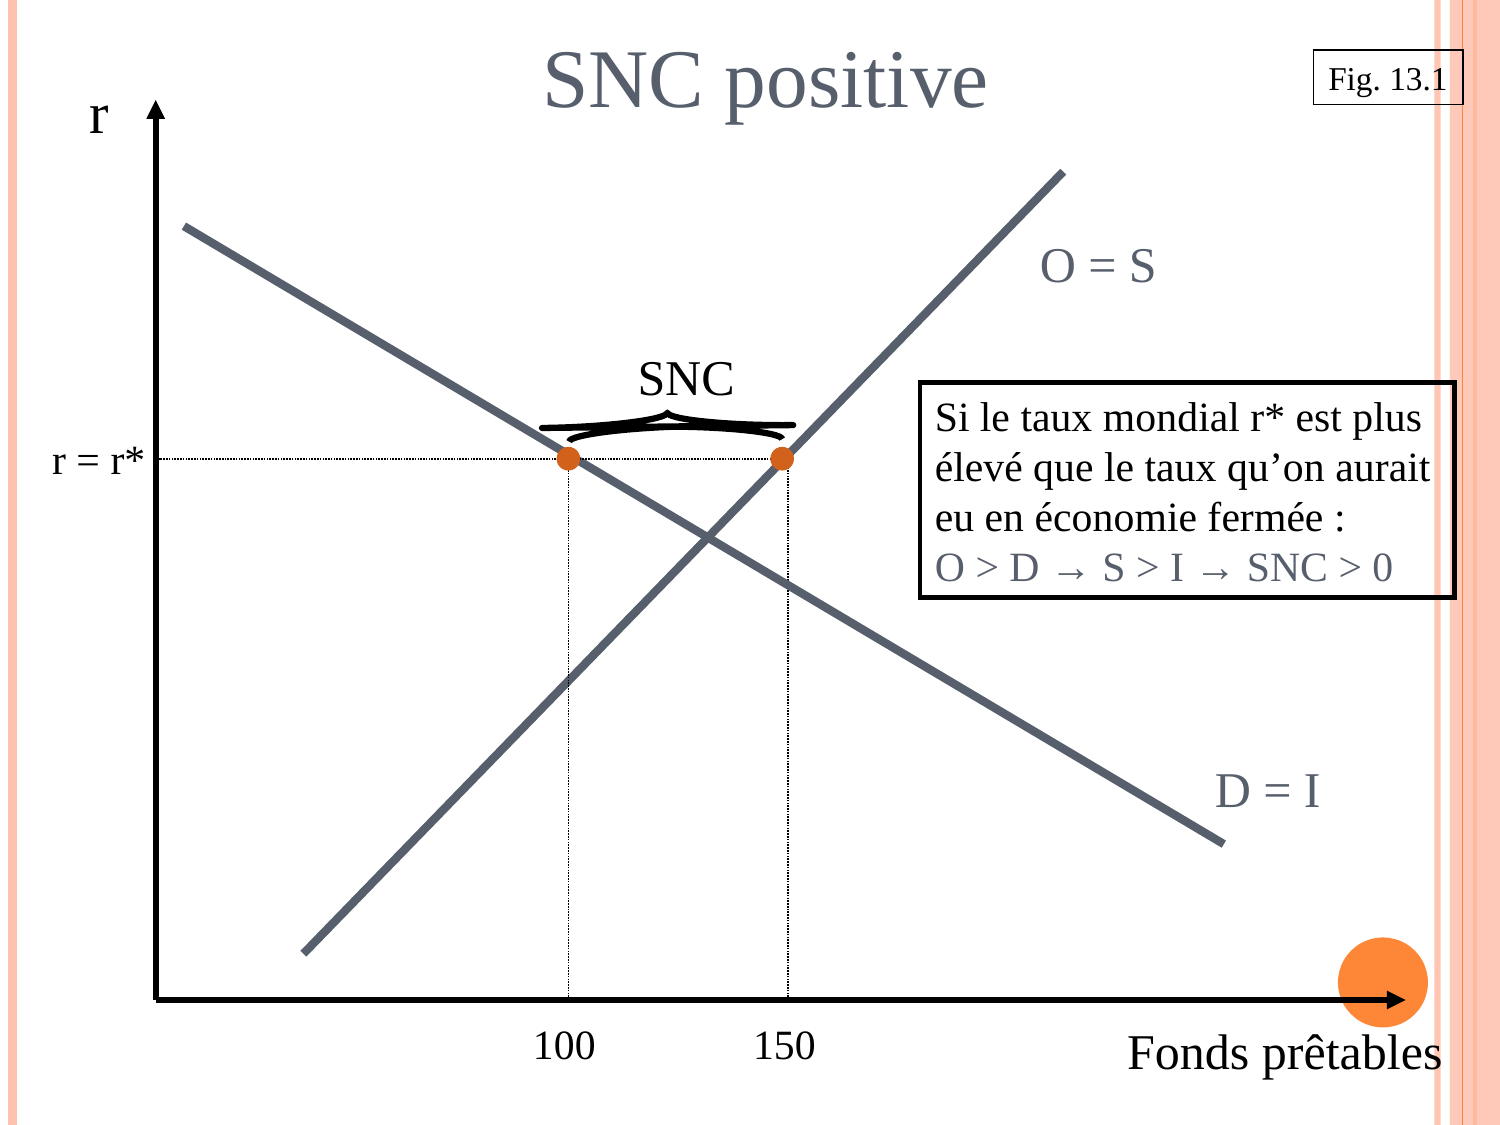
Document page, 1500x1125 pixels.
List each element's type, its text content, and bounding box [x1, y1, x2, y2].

text_box 150 [738, 1010, 842, 1076]
text_box Fonds prêtables [1112, 1012, 1500, 1088]
text_box [556, 446, 581, 471]
text_box SNC [622, 337, 750, 413]
text_box D = I [1199, 749, 1338, 825]
text_box r [75, 68, 175, 154]
text_box SNC positive [527, 16, 1004, 132]
text_box 100 [518, 1010, 622, 1076]
text_box Si le taux mondial r* est plus élevé que le taux qu’on aurait eu en économie fermée : O > D → S > I → SNC > 0 [920, 382, 1455, 598]
text_box r = r* [37, 425, 161, 490]
text_box Fig. 13.1 [1313, 49, 1463, 105]
text_box [770, 446, 794, 471]
text_box O = S [1024, 224, 1188, 300]
